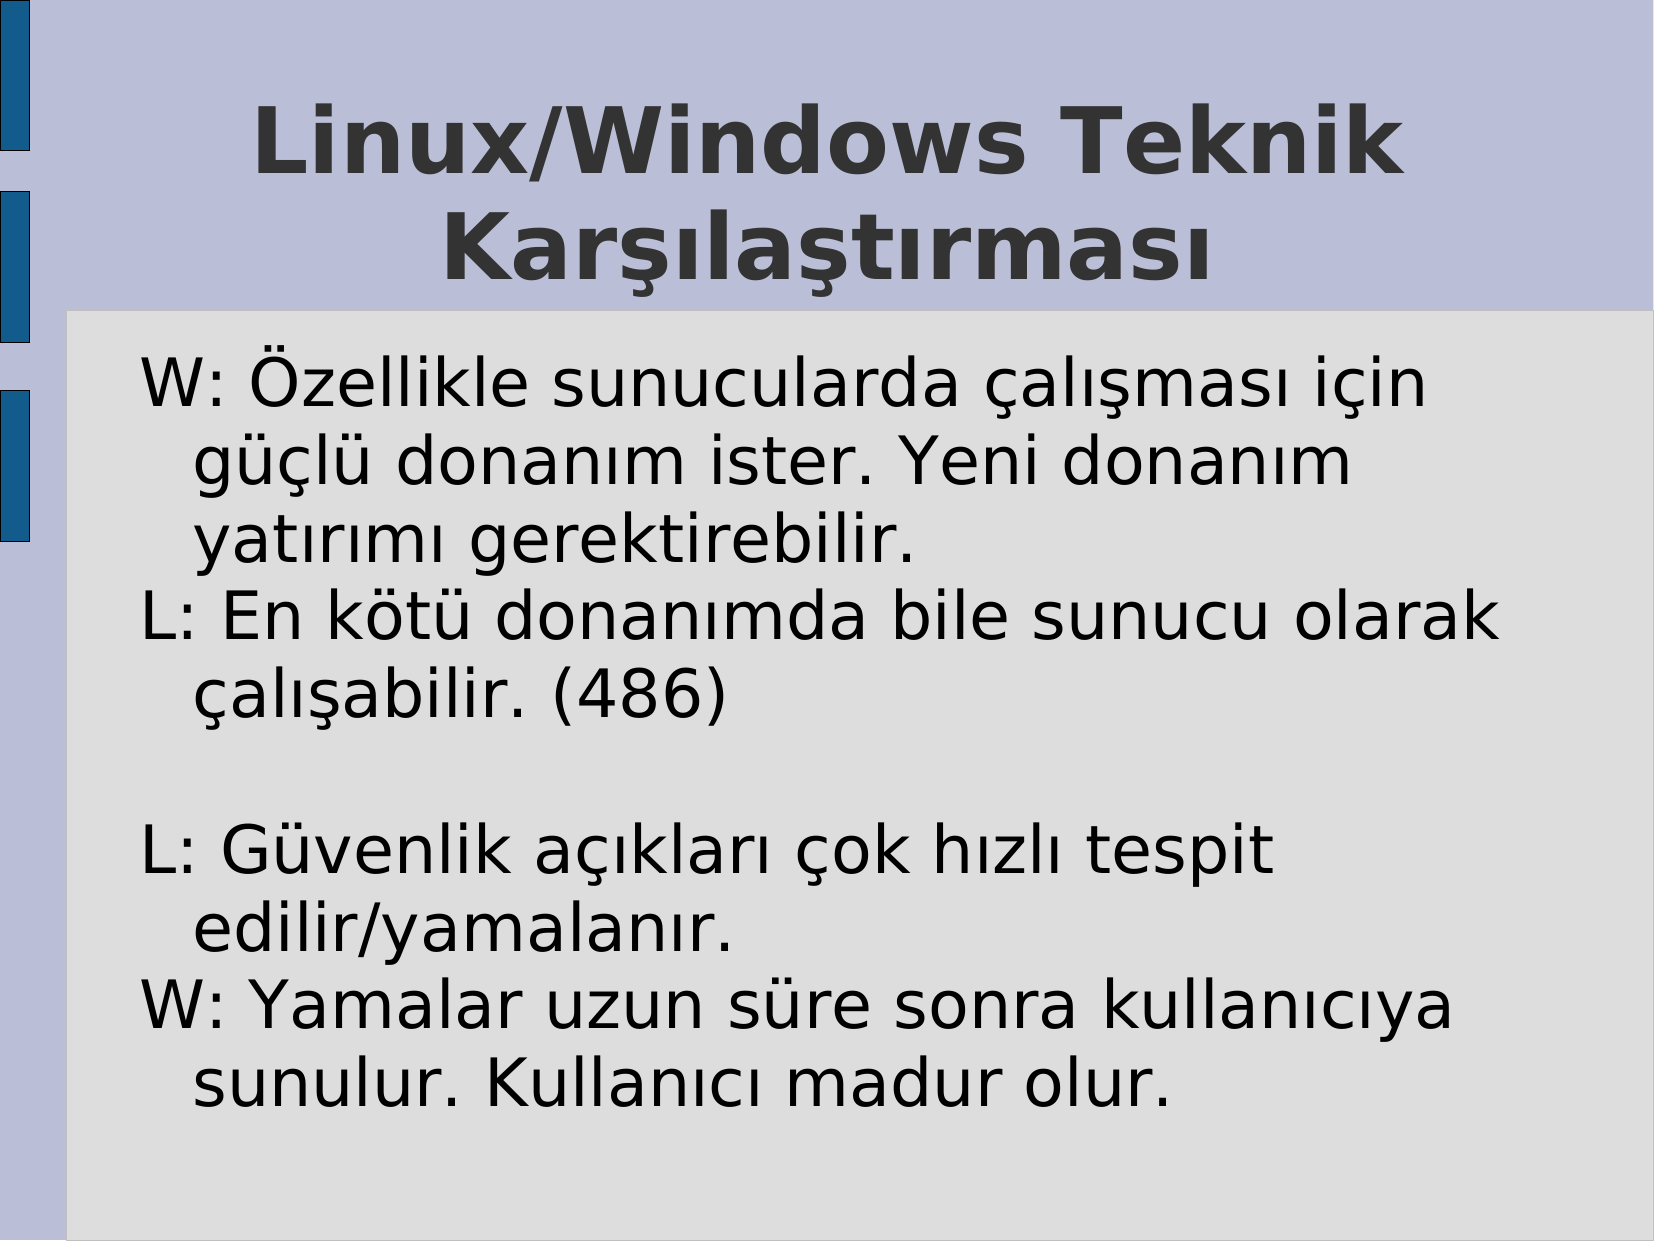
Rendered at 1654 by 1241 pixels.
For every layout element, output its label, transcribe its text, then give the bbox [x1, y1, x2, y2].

title Linux/Windows Teknik Karşılaştırması [121, 87, 1534, 302]
list W: Özellikle sunucularda çalışması için güçlü donanım ister. Yeni donanım yatırımı gerektirebilir. L: En kötü donanımda bile sunucu olarak çalışabilir. (486) L: Güvenlik açıkları çok hızlı tespit edilir/yamalanır. W: Yamalar uzun süre sonra kullanıcıya sunulur. Kullanıcı madur olur. [121, 344, 1534, 1127]
